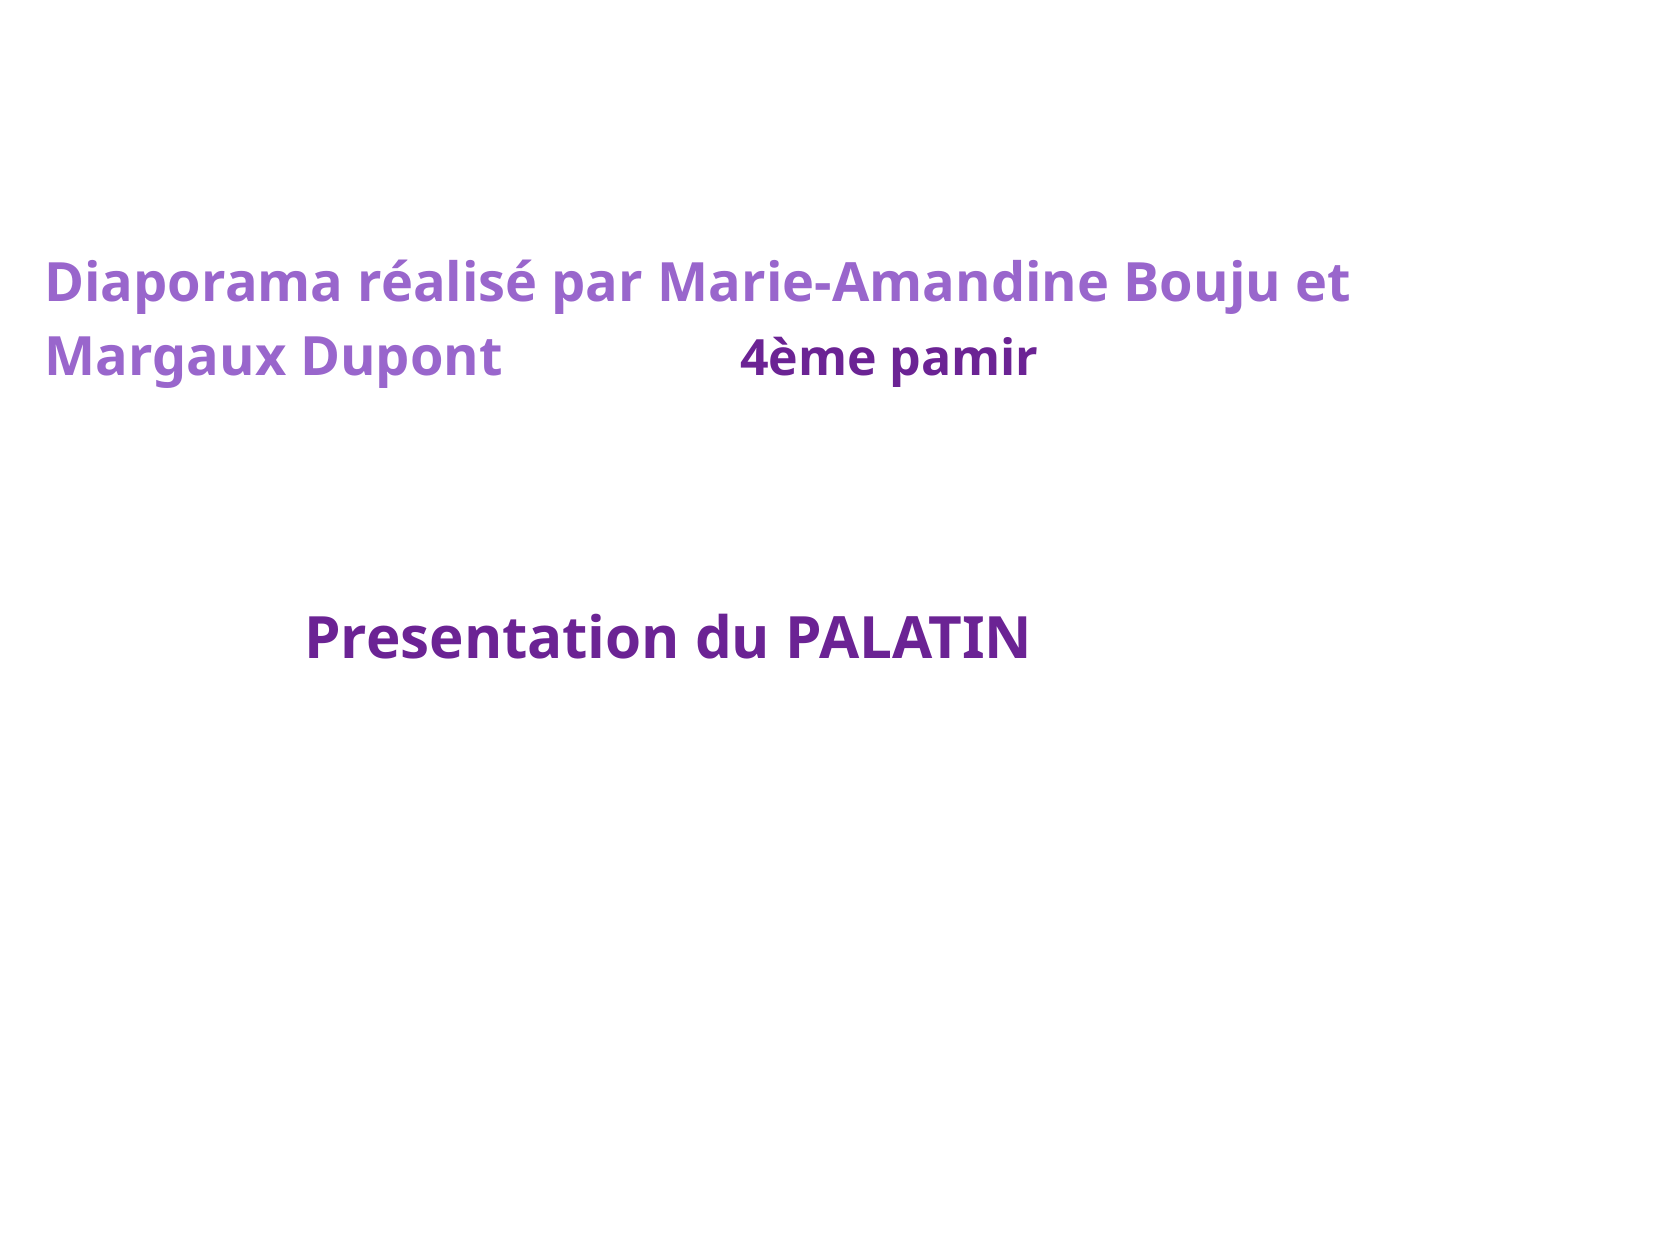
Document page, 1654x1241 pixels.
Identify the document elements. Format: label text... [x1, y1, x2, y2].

text_box Diaporama réalisé par Marie-Amandine Bouju et Margaux Dupont 4ème pamir Presentation du PALATIN [29, 236, 1595, 709]
